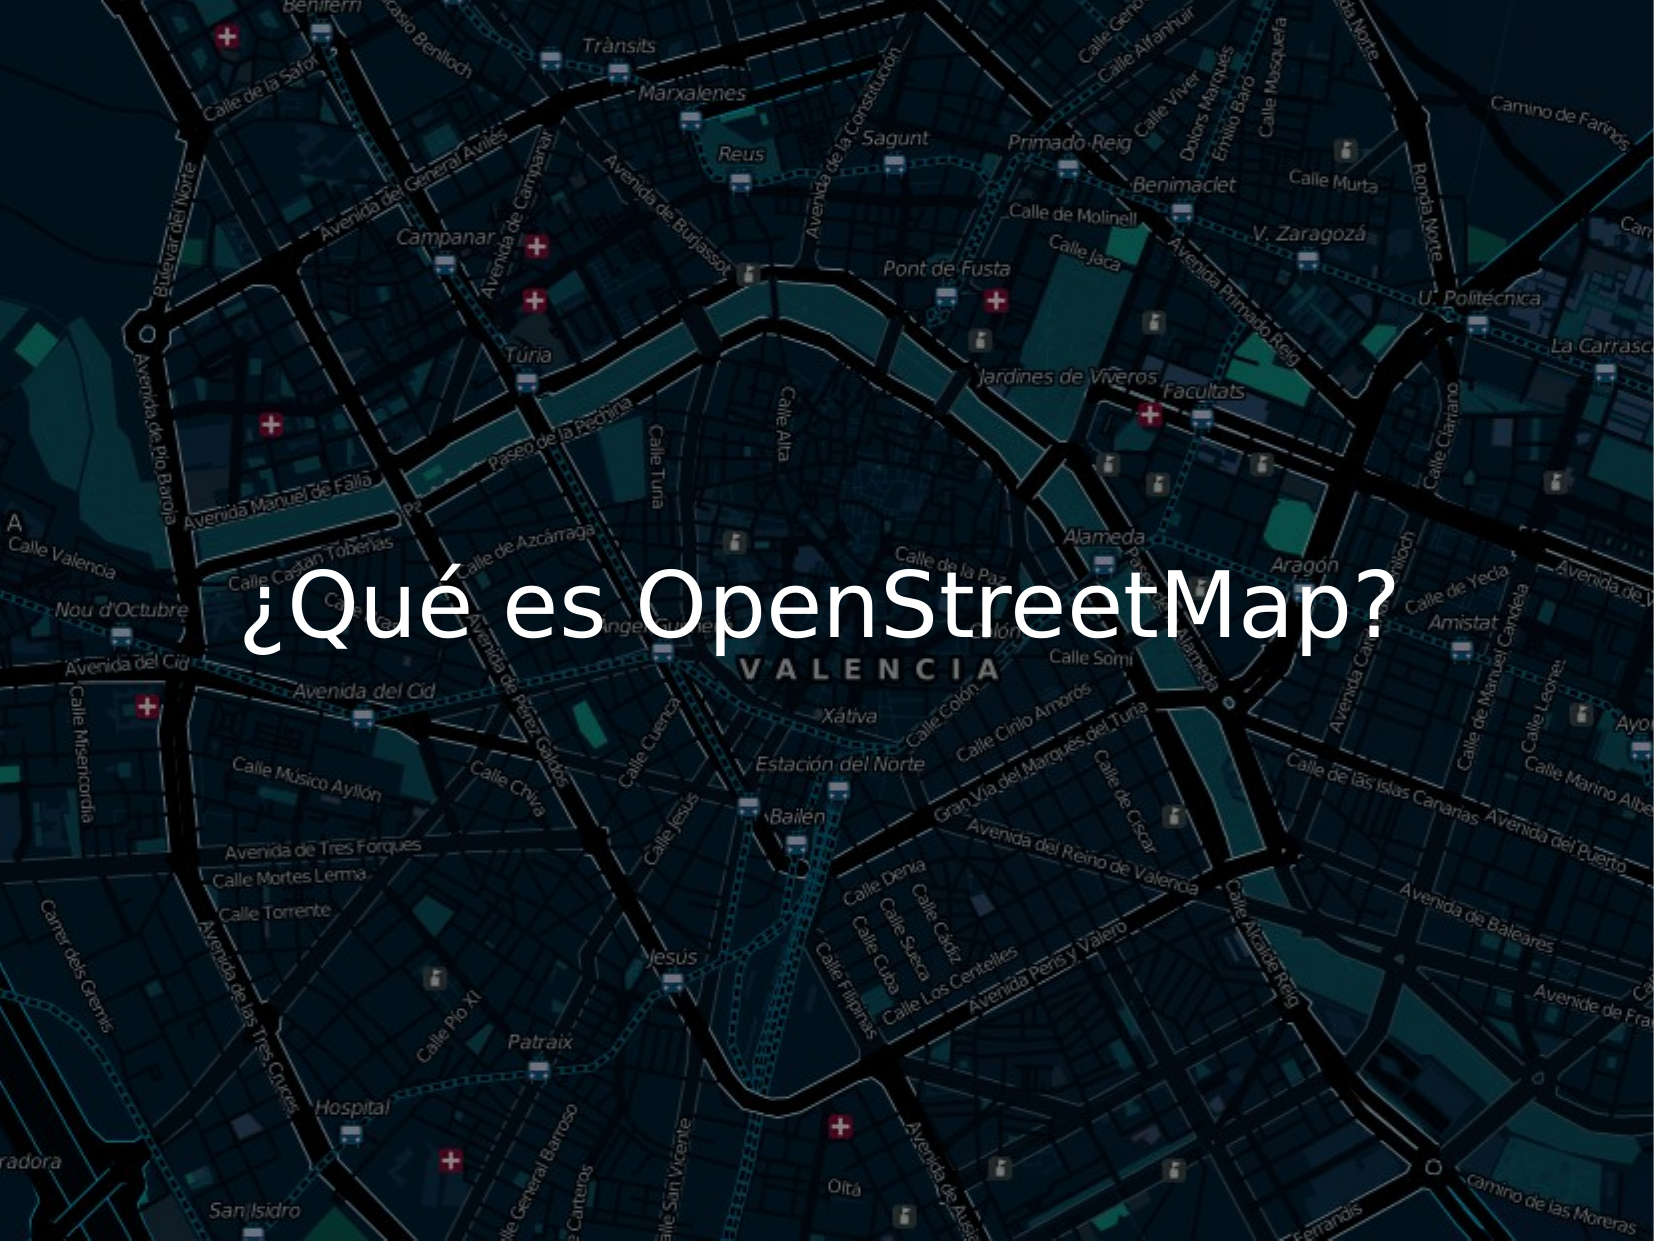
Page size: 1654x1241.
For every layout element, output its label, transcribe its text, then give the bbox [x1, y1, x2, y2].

title ¿Qué es OpenStreetMap? [76, 501, 1565, 710]
picture [0, 0, 1654, 1241]
